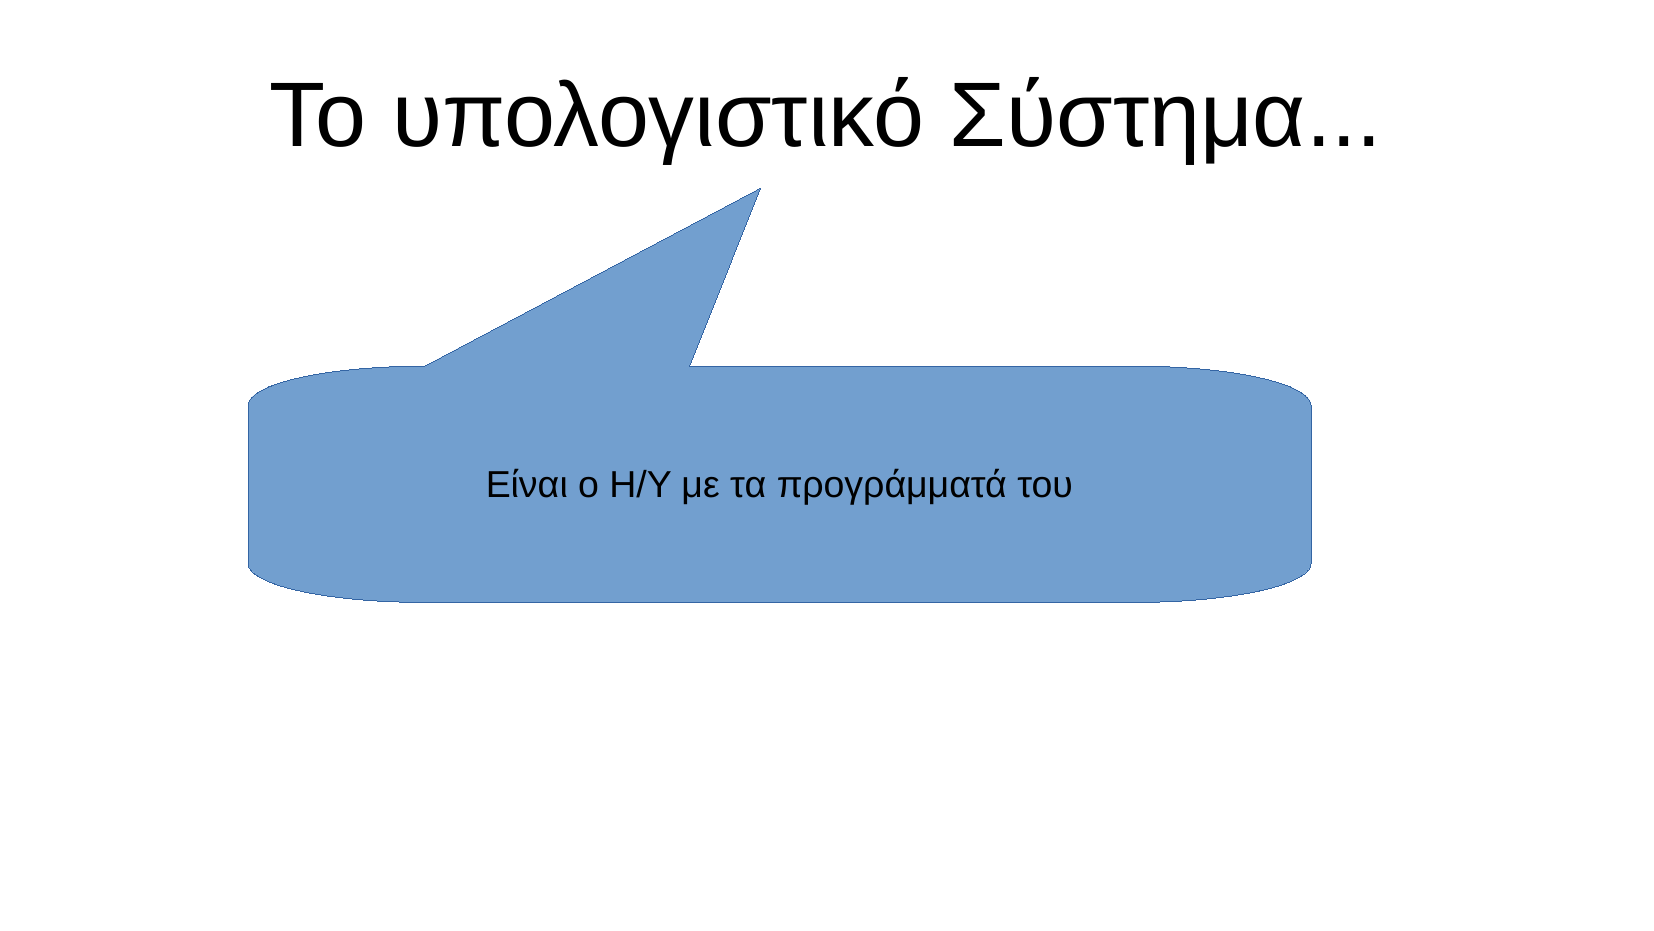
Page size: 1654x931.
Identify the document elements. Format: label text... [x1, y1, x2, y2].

text_box Είναι ο Η/Υ με τα προγράμματά του [248, 188, 1312, 603]
title Το υπολογιστικό Σύστημα... [82, 37, 1571, 193]
